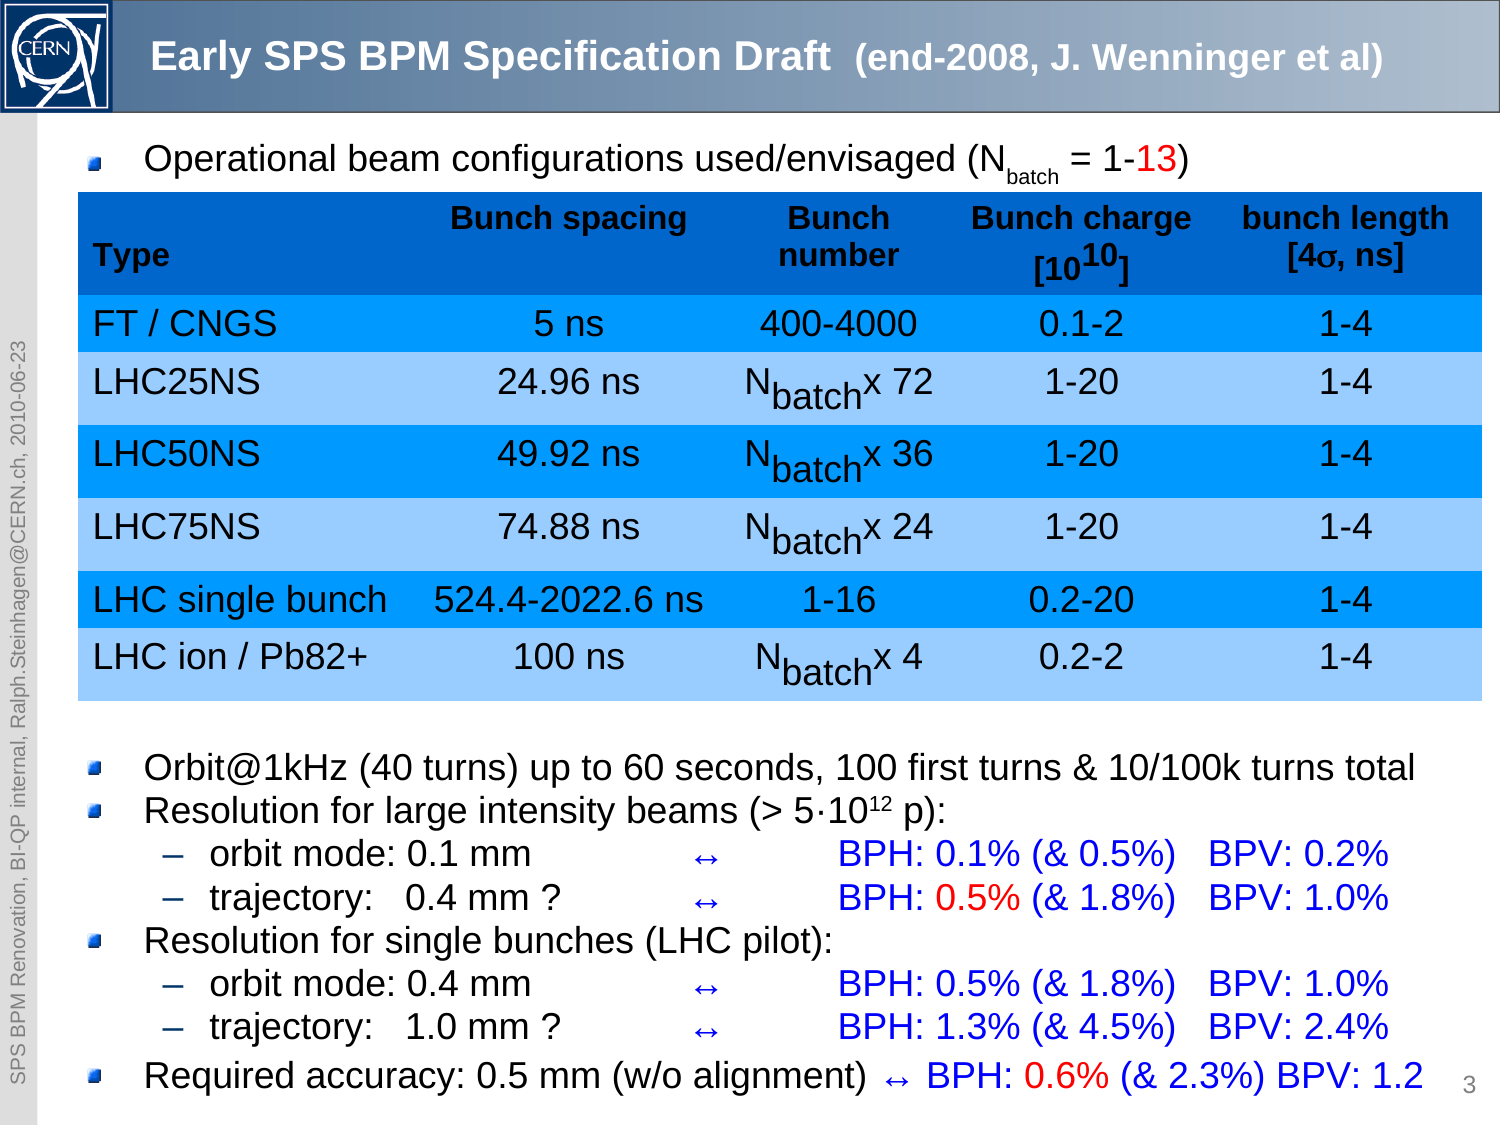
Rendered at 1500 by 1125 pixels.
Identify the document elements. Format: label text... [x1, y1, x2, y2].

table_cell Nbatchx 24 [724, 498, 954, 571]
table_header bunch length [4, ns] [1210, 192, 1482, 295]
table_cell LHC25NS [78, 352, 414, 425]
table_cell 1-20 [954, 425, 1210, 498]
table_cell 400-4000 [724, 295, 954, 352]
table_cell LHC ion / Pb82+ [78, 628, 414, 701]
table_cell 24.96 ns [414, 352, 724, 425]
table_cell 1-4 [1210, 295, 1482, 352]
table_cell 1-4 [1210, 498, 1482, 571]
table_cell Nbatchx 36 [724, 425, 954, 498]
table_cell 5 ns [414, 295, 724, 352]
table_cell 1-20 [954, 498, 1210, 571]
table_cell LHC75NS [78, 498, 414, 571]
table_header Bunch charge [1010] [954, 192, 1210, 295]
table_cell LHC single bunch [78, 571, 414, 628]
table_cell FT / CNGS [78, 295, 414, 352]
table_header Bunch number [724, 192, 954, 295]
table_cell 1-4 [1210, 352, 1482, 425]
table_cell 49.92 ns [414, 425, 724, 498]
list Operational beam configurations used/envisaged (Nbatch = 1-13) Orbit@1kHz (40 turns) up to 60 seconds, 100 first turns & 10/100k turns total Resolution for large intensity beams (> 5·1012 p): orbit mode: 0.1 mm ↔ BPH: 0.1% (& 0.5%) BPV: 0.2% trajectory: 0.4 mm ? ↔ BPH: 0.5% (& 1.8%) BPV: 1.0% Resolution for single bunches (LHC pilot): orbit mode: 0.4 mm ↔ BPH: 0.5% (& 1.8%) BPV: 1.0% trajectory: 1.0 mm ? ↔ BPH: 1.3% (& 4.5%) BPV: 2.4% Required accuracy: 0.5 mm (w/o alignment) ↔ BPH: 0.6% (& 2.3%) BPV: 1.2 [87, 137, 1438, 192]
table_header Bunch spacing [414, 192, 724, 295]
table_cell 1-4 [1210, 425, 1482, 498]
table_cell 1-16 [724, 571, 954, 628]
table_cell 100 ns [414, 628, 724, 701]
list Operational beam configurations used/envisaged (Nbatch = 1-13) Orbit@1kHz (40 turns) up to 60 seconds, 100 first turns & 10/100k turns total Resolution for large intensity beams (> 5·1012 p): orbit mode: 0.1 mm ↔ BPH: 0.1% (& 0.5%) BPV: 0.2% trajectory: 0.4 mm ? ↔ BPH: 0.5% (& 1.8%) BPV: 1.0% Resolution for single bunches (LHC pilot): orbit mode: 0.4 mm ↔ BPH: 0.5% (& 1.8%) BPV: 1.0% trajectory: 1.0 mm ? ↔ BPH: 1.3% (& 4.5%) BPV: 2.4% Required accuracy: 0.5 mm (w/o alignment) ↔ BPH: 0.6% (& 2.3%) BPV: 1.2 [87, 701, 1438, 1097]
table_cell 1-4 [1210, 571, 1482, 628]
table_cell 1-20 [954, 352, 1210, 425]
table_cell 0.2-2 [954, 628, 1210, 701]
table_cell LHC50NS [78, 425, 414, 498]
picture [0, 0, 113, 113]
table_cell Nbatchx 72 [724, 352, 954, 425]
title Early SPS BPM Specification Draft (end-2008, J. Wenninger et al) [150, 7, 1418, 106]
table_cell Nbatchx 4 [724, 628, 954, 701]
table_cell 1-4 [1210, 628, 1482, 701]
table_cell 524.4-2022.6 ns [414, 571, 724, 628]
table_cell 74.88 ns [414, 498, 724, 571]
table_cell 0.2-20 [954, 571, 1210, 628]
table_header Type [78, 192, 414, 295]
table_cell 0.1-2 [954, 295, 1210, 352]
